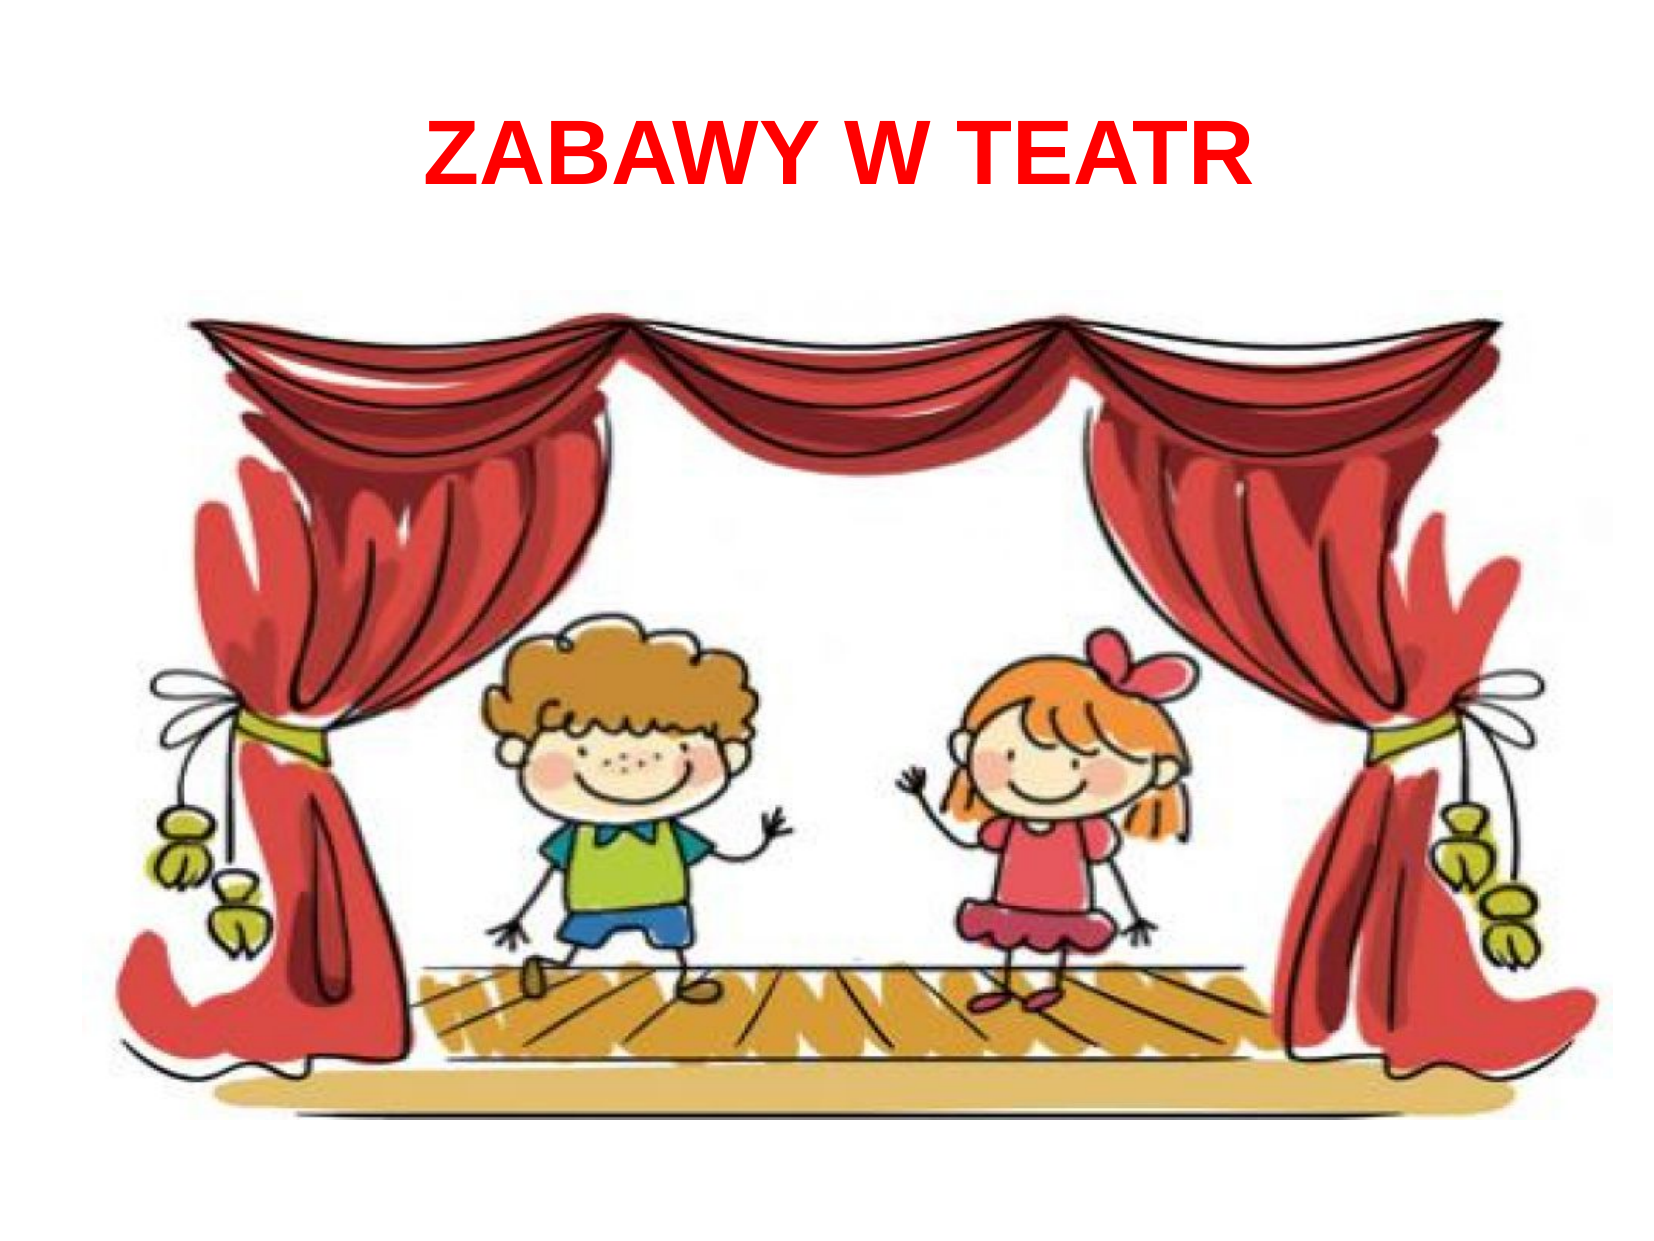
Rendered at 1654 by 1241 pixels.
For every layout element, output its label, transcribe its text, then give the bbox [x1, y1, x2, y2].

picture [82, 290, 1613, 1120]
title ZABAWY W TEATR [82, 49, 1571, 257]
